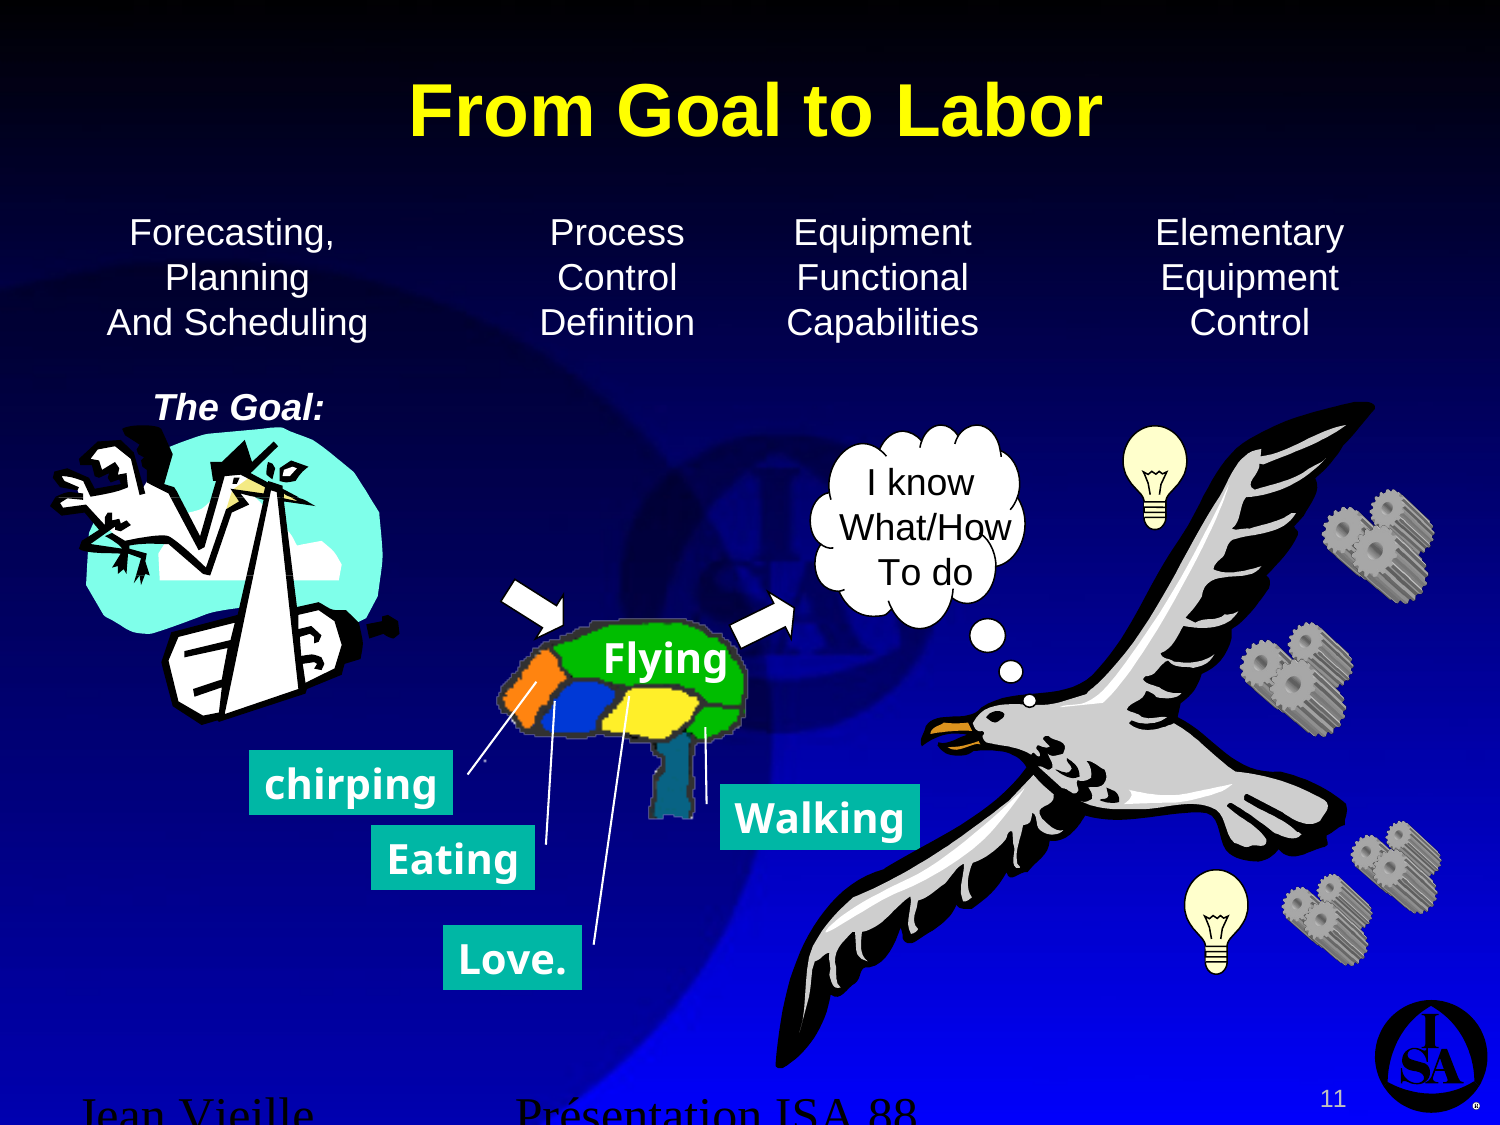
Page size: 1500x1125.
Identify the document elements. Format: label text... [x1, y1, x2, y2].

text_box [1241, 623, 1353, 736]
picture [828, 1121, 843, 1125]
picture [745, 1111, 754, 1125]
picture [524, 1101, 535, 1117]
text_box Elementary Equipment Control [1124, 200, 1376, 336]
text_box Process Control Definition [487, 200, 748, 325]
picture [234, 1110, 244, 1118]
text_box [500, 579, 564, 639]
text_box I know What/How To do [788, 450, 1063, 621]
text_box Flying [587, 623, 744, 690]
picture [0, 0, 1500, 1125]
text_box [1123, 425, 1187, 530]
text_box [1282, 875, 1372, 965]
picture [148, 1111, 157, 1125]
text_box chirping [249, 750, 453, 815]
text_box [1351, 822, 1441, 914]
text_box [1323, 490, 1434, 603]
picture [298, 1110, 308, 1118]
text_box The Goal: [137, 374, 341, 436]
picture [899, 1101, 910, 1114]
text_box [901, 621, 939, 629]
picture [830, 1103, 841, 1118]
picture [102, 1110, 112, 1118]
text_box [969, 621, 1006, 653]
picture [898, 1116, 911, 1125]
picture [874, 1101, 885, 1114]
text_box [729, 591, 793, 649]
text_box Love. [443, 925, 582, 990]
picture [631, 1111, 640, 1125]
text_box Walking [720, 784, 920, 850]
picture [607, 1110, 617, 1118]
text_box [775, 401, 1375, 1069]
text_box [845, 425, 1001, 450]
title From Goal to Labor [75, 12, 1438, 201]
picture [124, 1120, 133, 1125]
text_box [1184, 869, 1248, 975]
picture [565, 1110, 575, 1118]
text_box Equipment Functional Capabilities [752, 200, 1013, 325]
picture [668, 1120, 677, 1125]
picture [718, 1110, 731, 1125]
picture [873, 1116, 886, 1125]
text_box Eating [371, 825, 535, 890]
text_box Forecasting, Planning And Scheduling [24, 199, 451, 388]
text_box [998, 660, 1023, 684]
